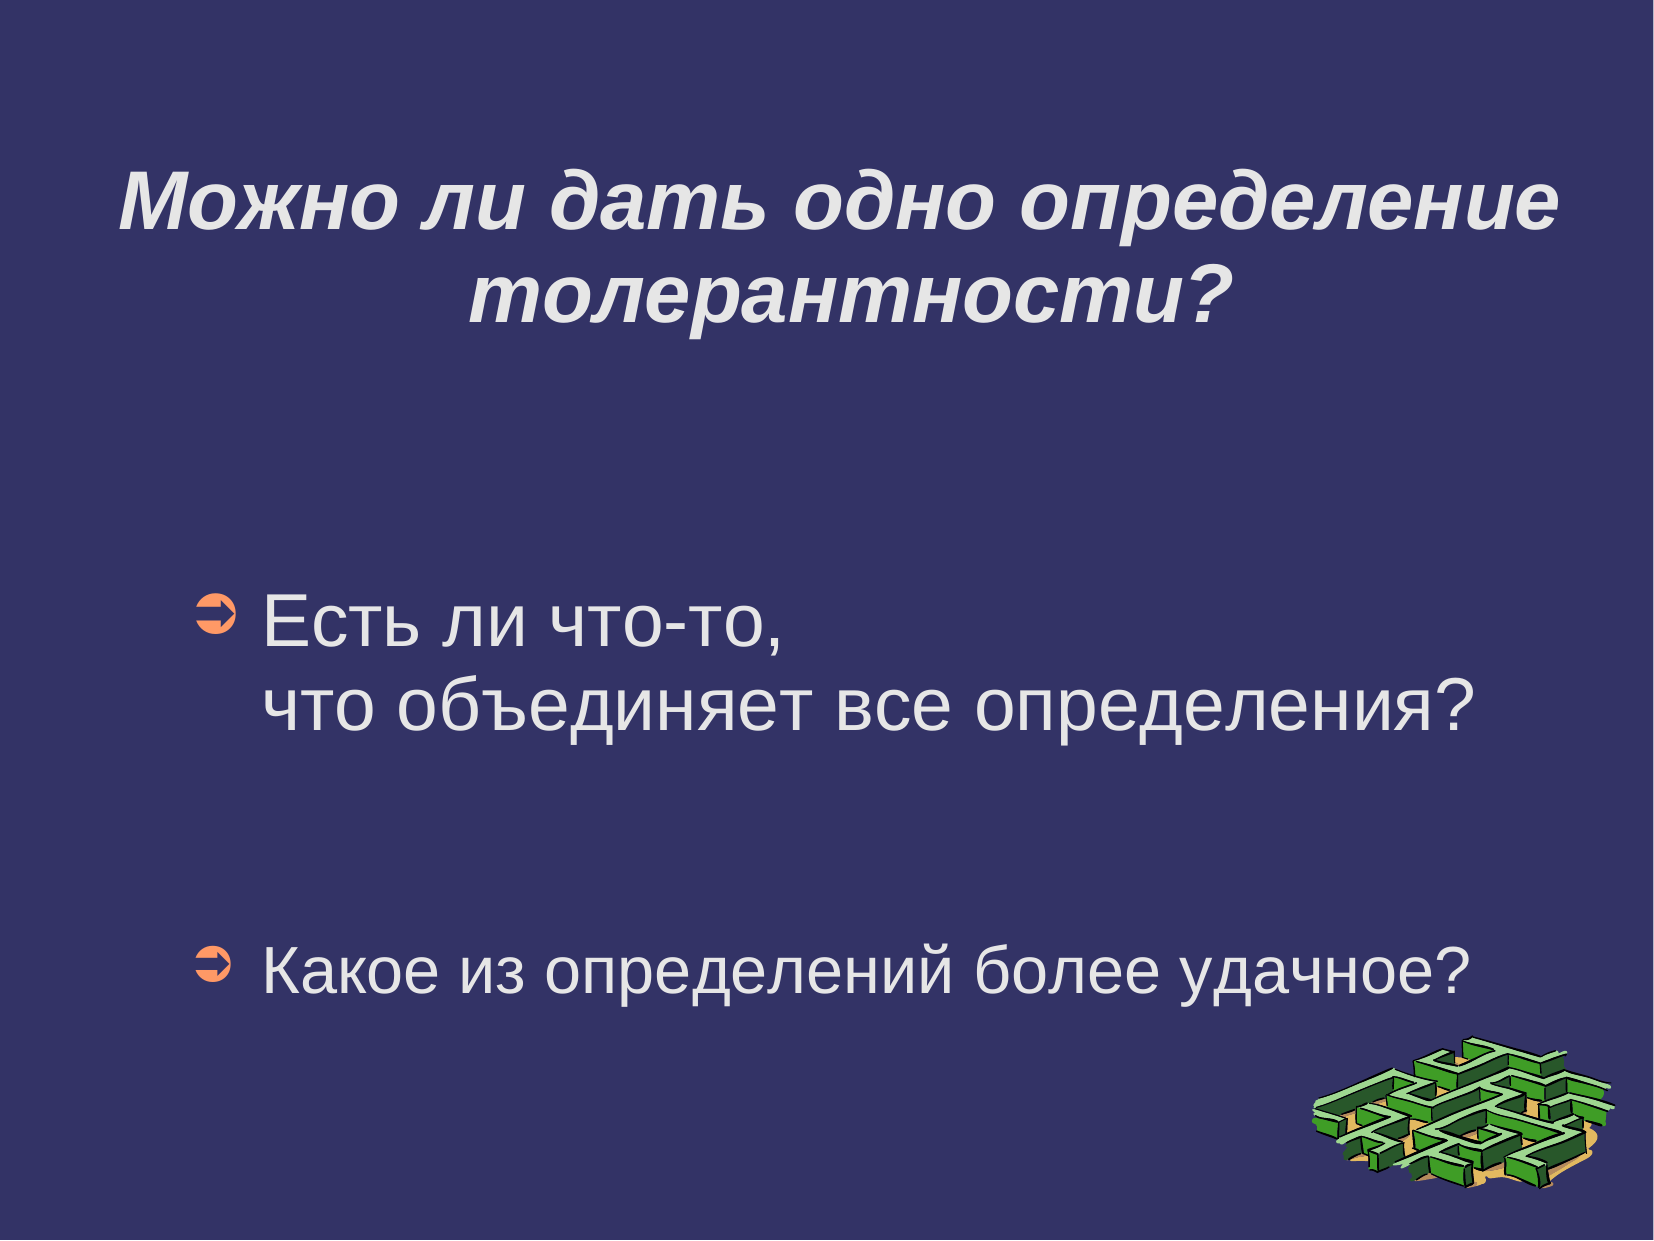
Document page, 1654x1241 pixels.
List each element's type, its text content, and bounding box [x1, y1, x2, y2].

list Есть ли что-то, что объединяет все определения? [178, 578, 1570, 910]
title Можно ли дать одно определение толерантности? [27, 106, 1654, 389]
list Какое из определений более удачное? [178, 933, 1570, 1146]
